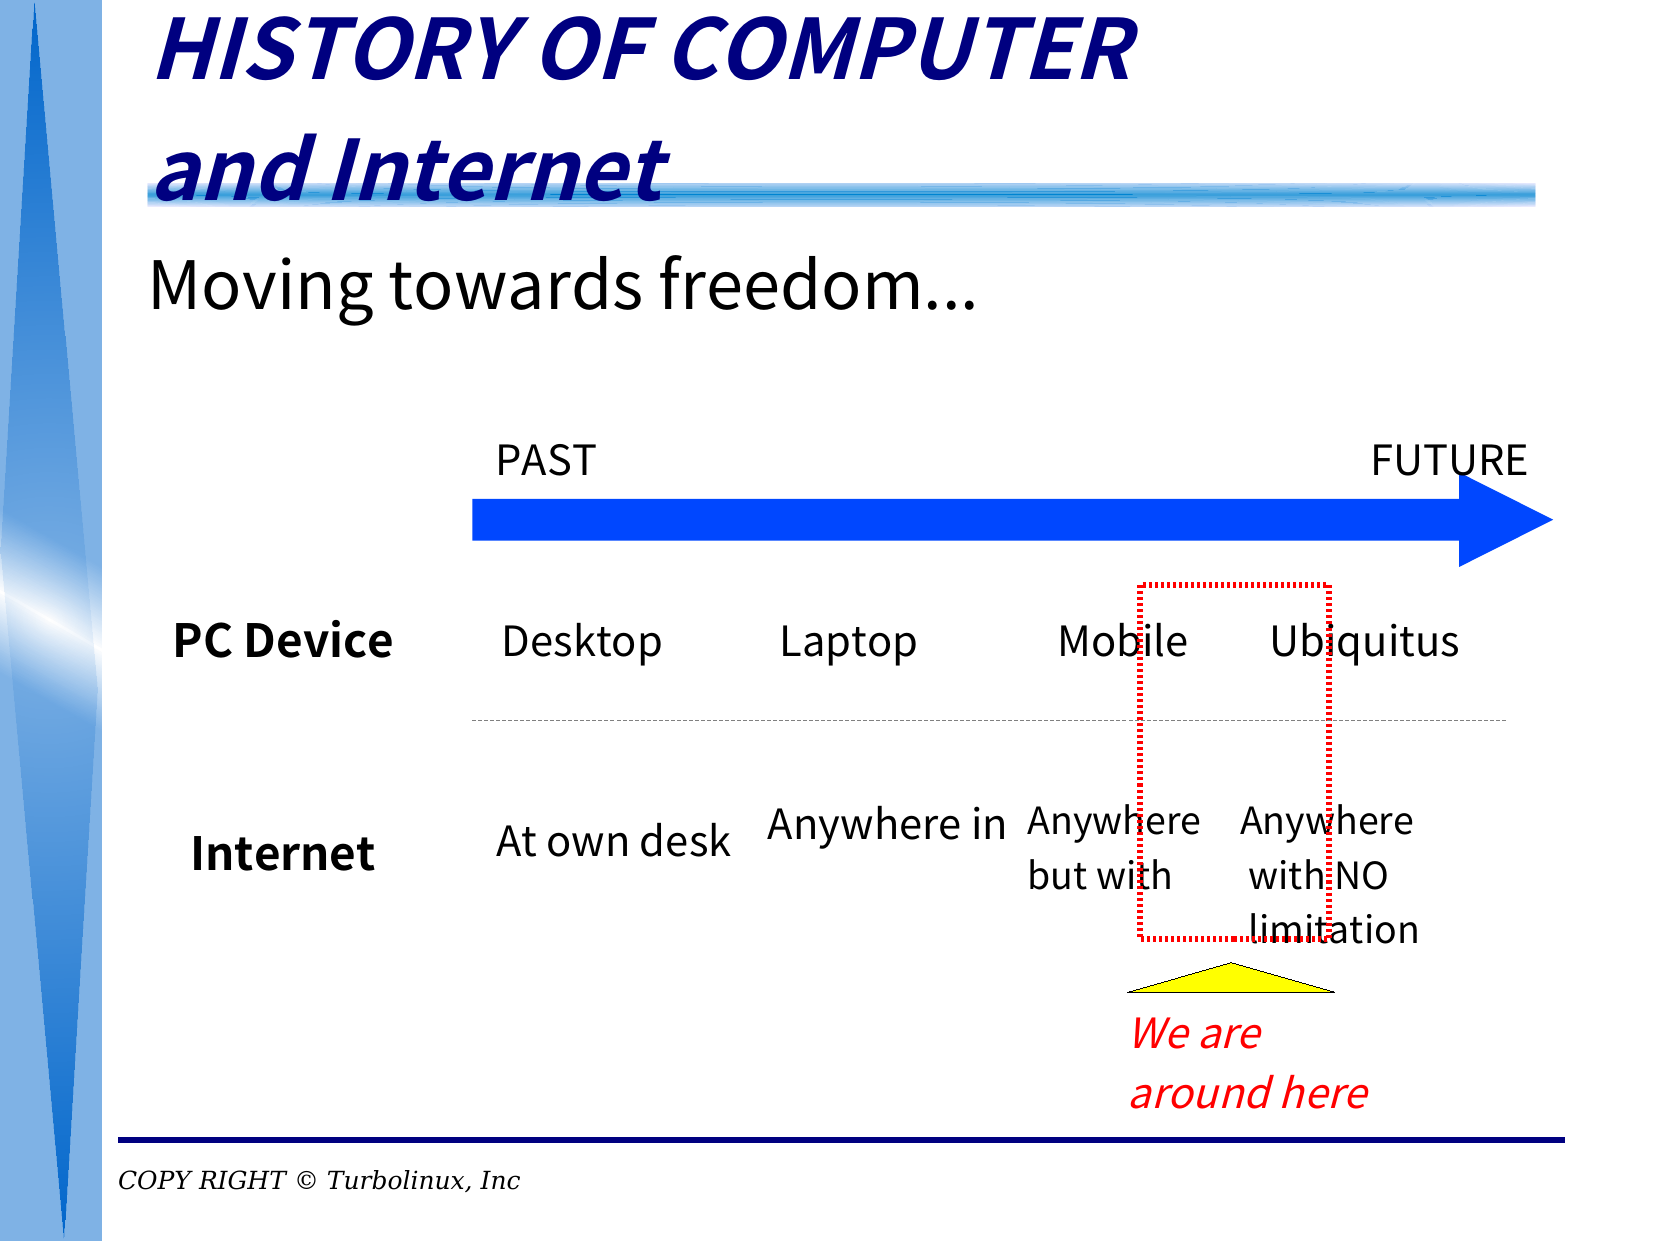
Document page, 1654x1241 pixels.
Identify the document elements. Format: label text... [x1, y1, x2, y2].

text_box PC Device [194, 608, 373, 668]
text_box Desktop [501, 608, 691, 668]
text_box Anywhere in the office [767, 791, 1016, 886]
text_box Mobile [1057, 608, 1247, 668]
text_box Laptop [779, 608, 969, 668]
text_box Moving towards freedom... [147, 236, 1182, 325]
text_box We are around here [1127, 1015, 1329, 1105]
text_box Anywhere with NO limitation [1240, 791, 1489, 957]
text_box [472, 498, 1554, 567]
text_box PAST [442, 413, 650, 502]
text_box Anywhere but with limitation [1027, 791, 1240, 928]
text_box Ubiquitus [1269, 608, 1459, 668]
text_box Internet [194, 820, 373, 880]
text_box At own desk [496, 809, 727, 869]
title HISTORY OF COMPUTER and Internet [149, 20, 1538, 187]
text_box [1127, 962, 1335, 993]
text_box FUTURE [1346, 413, 1554, 502]
